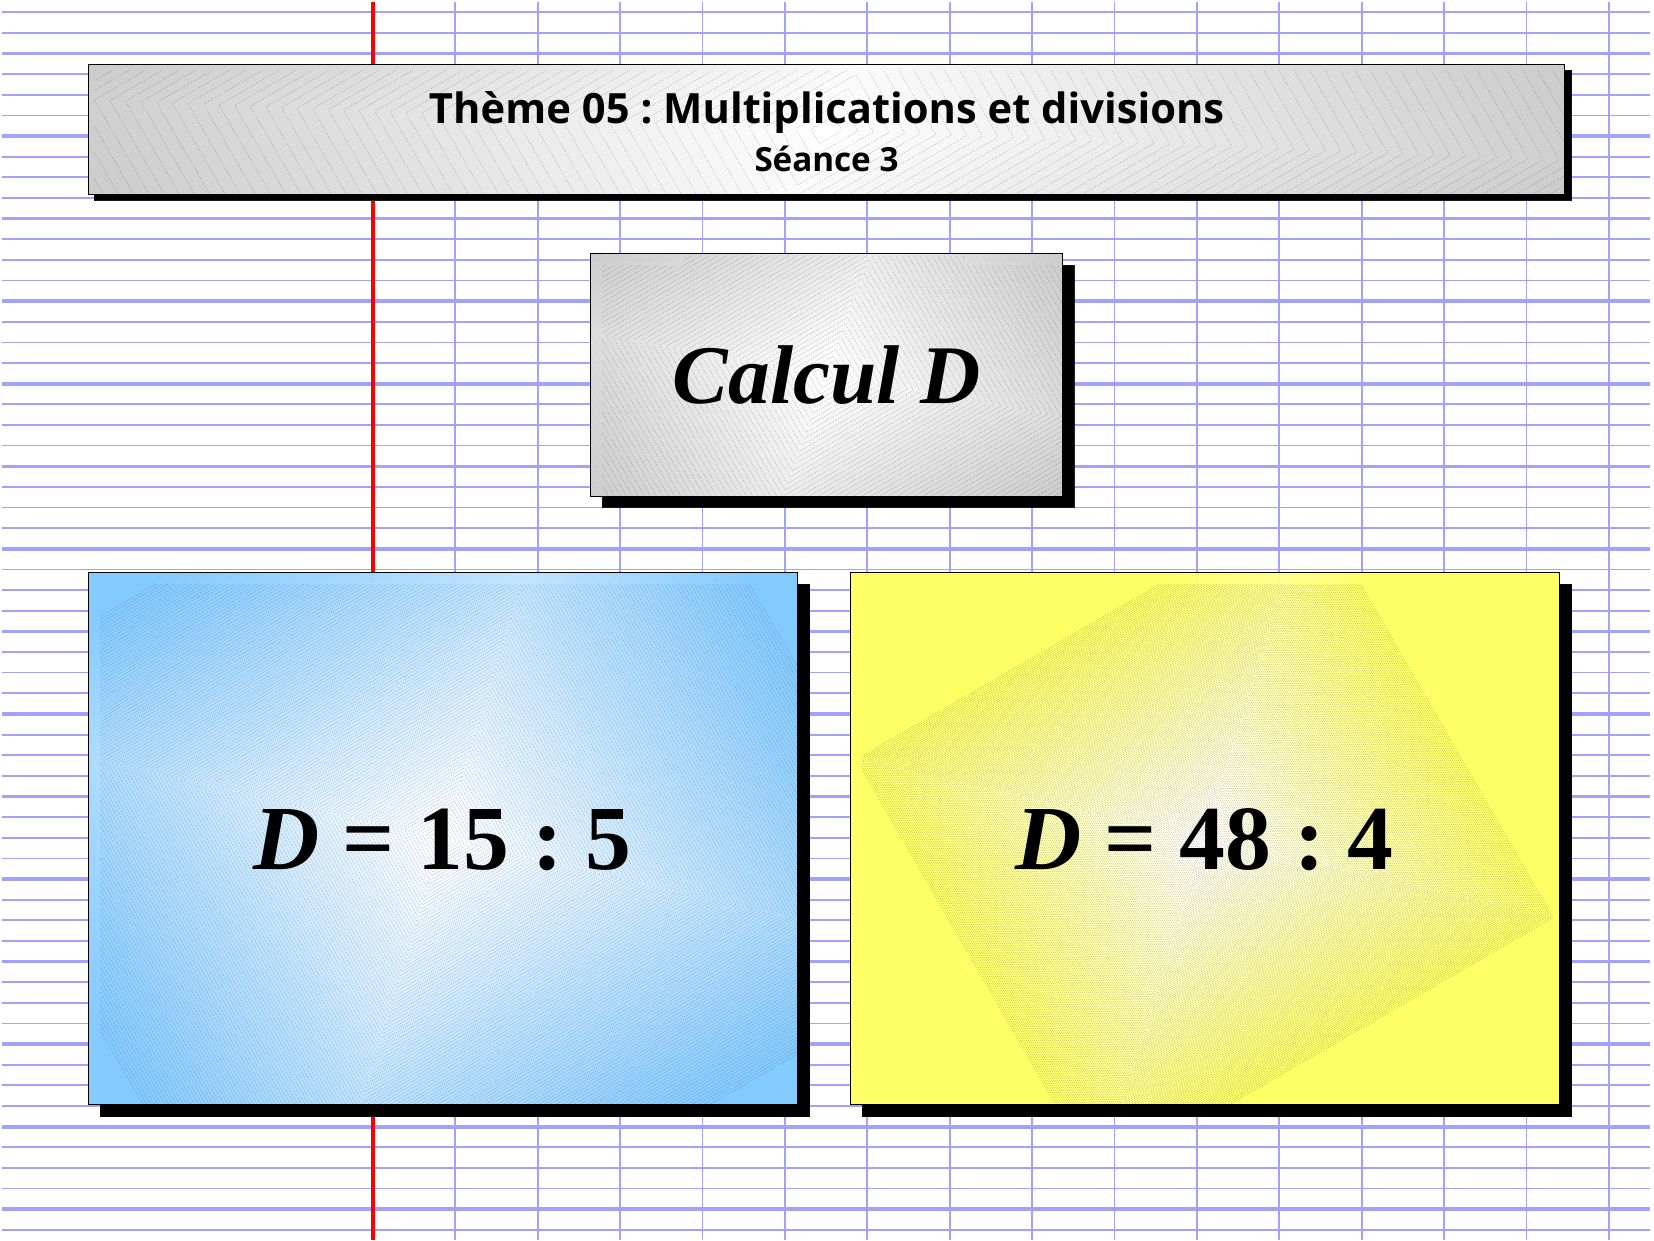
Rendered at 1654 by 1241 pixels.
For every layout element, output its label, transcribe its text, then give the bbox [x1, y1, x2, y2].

picture [0, 0, 1654, 1241]
text_box Calcul D [590, 253, 1063, 497]
text_box D = 15 : 5 [88, 572, 798, 1105]
text_box D = 48 : 4 [850, 572, 1560, 1105]
text_box Thème 05 : Multiplications et divisions Séance 3 [88, 64, 1565, 195]
